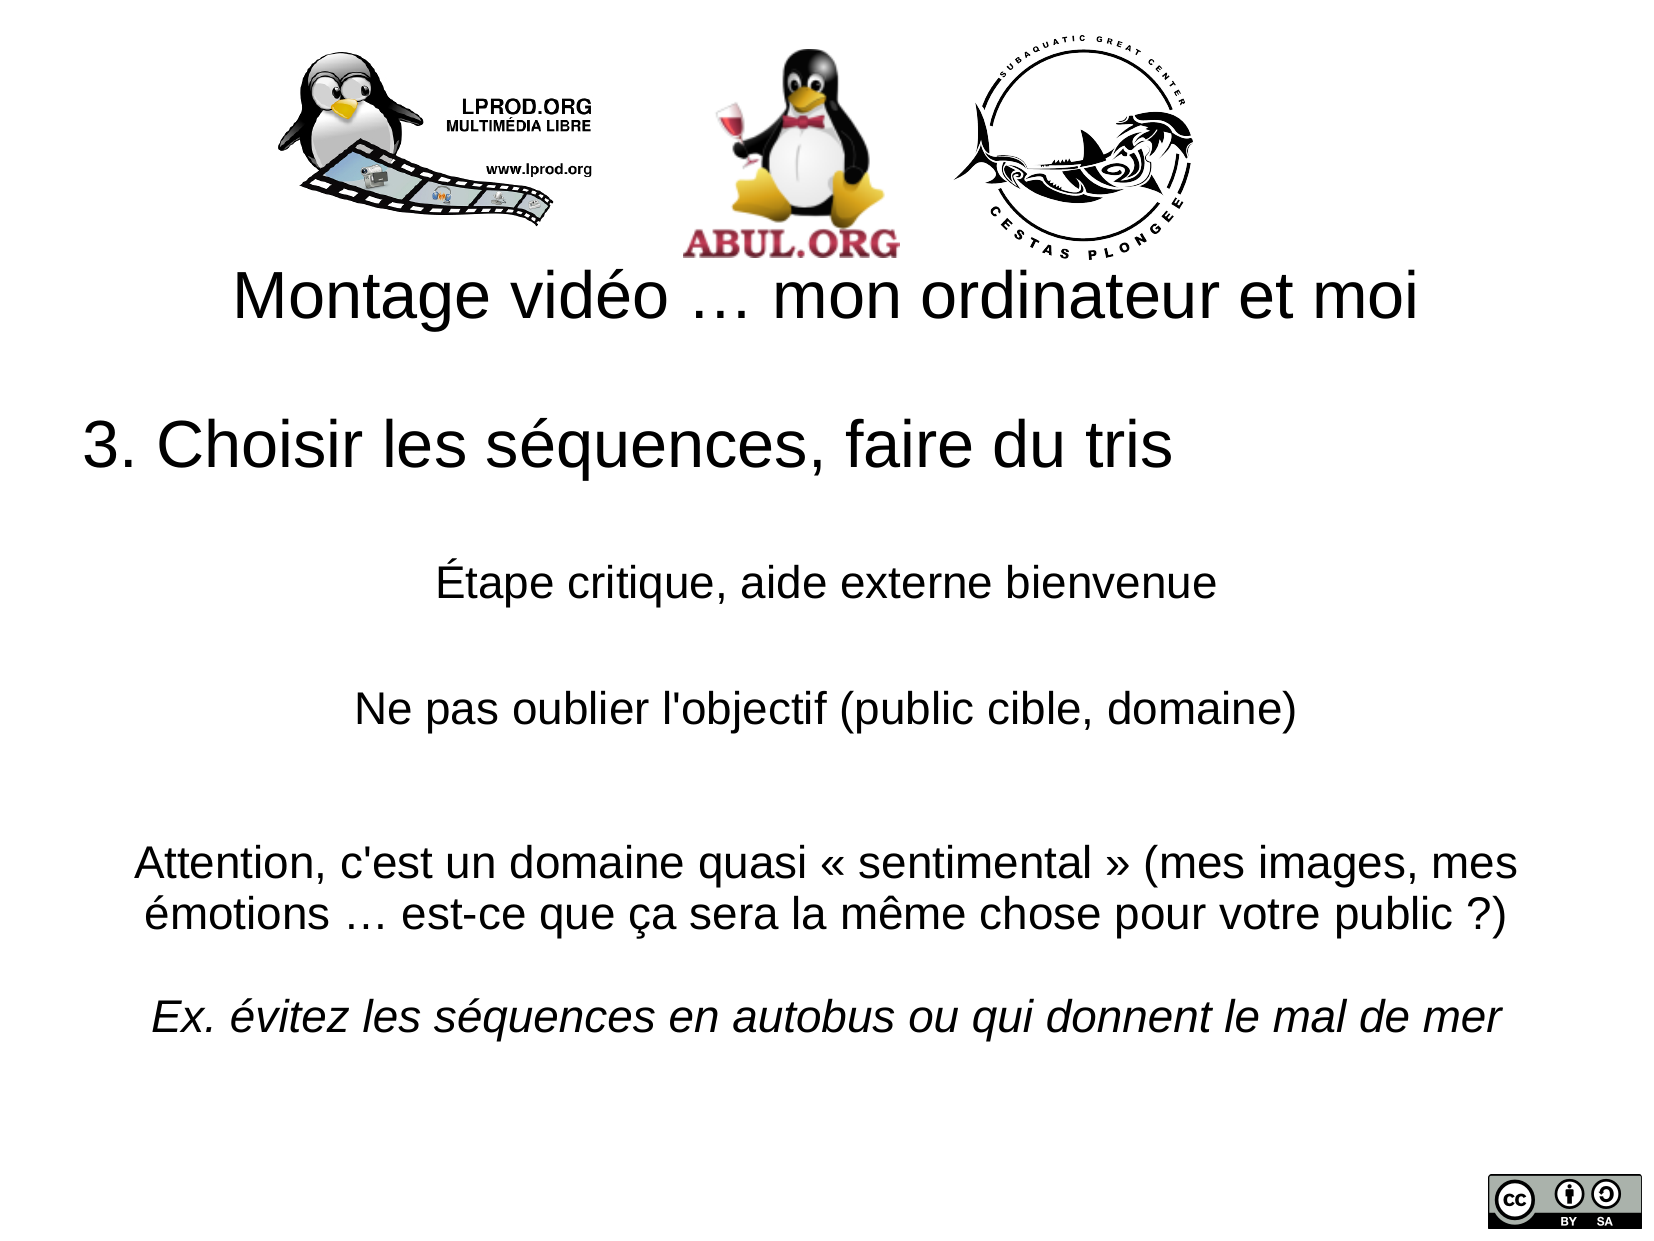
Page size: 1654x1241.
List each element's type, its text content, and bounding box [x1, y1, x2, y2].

picture [276, 50, 603, 257]
subtitle Montage vidéo … mon ordinateur et moi 3. Choisir les séquences, faire du tris Étape critique, aide externe bienvenue Ne pas oublier l'objectif (public cible, domaine) Attention, c'est un domaine quasi « sentimental » (mes images, mes émotions … est-ce que ça sera la même chose pour votre public ?) Ex. évitez les séquences en autobus ou qui donnent le mal de mer [82, 257, 1571, 1042]
picture [1488, 1174, 1642, 1229]
picture [953, 35, 1193, 260]
picture [683, 49, 900, 257]
